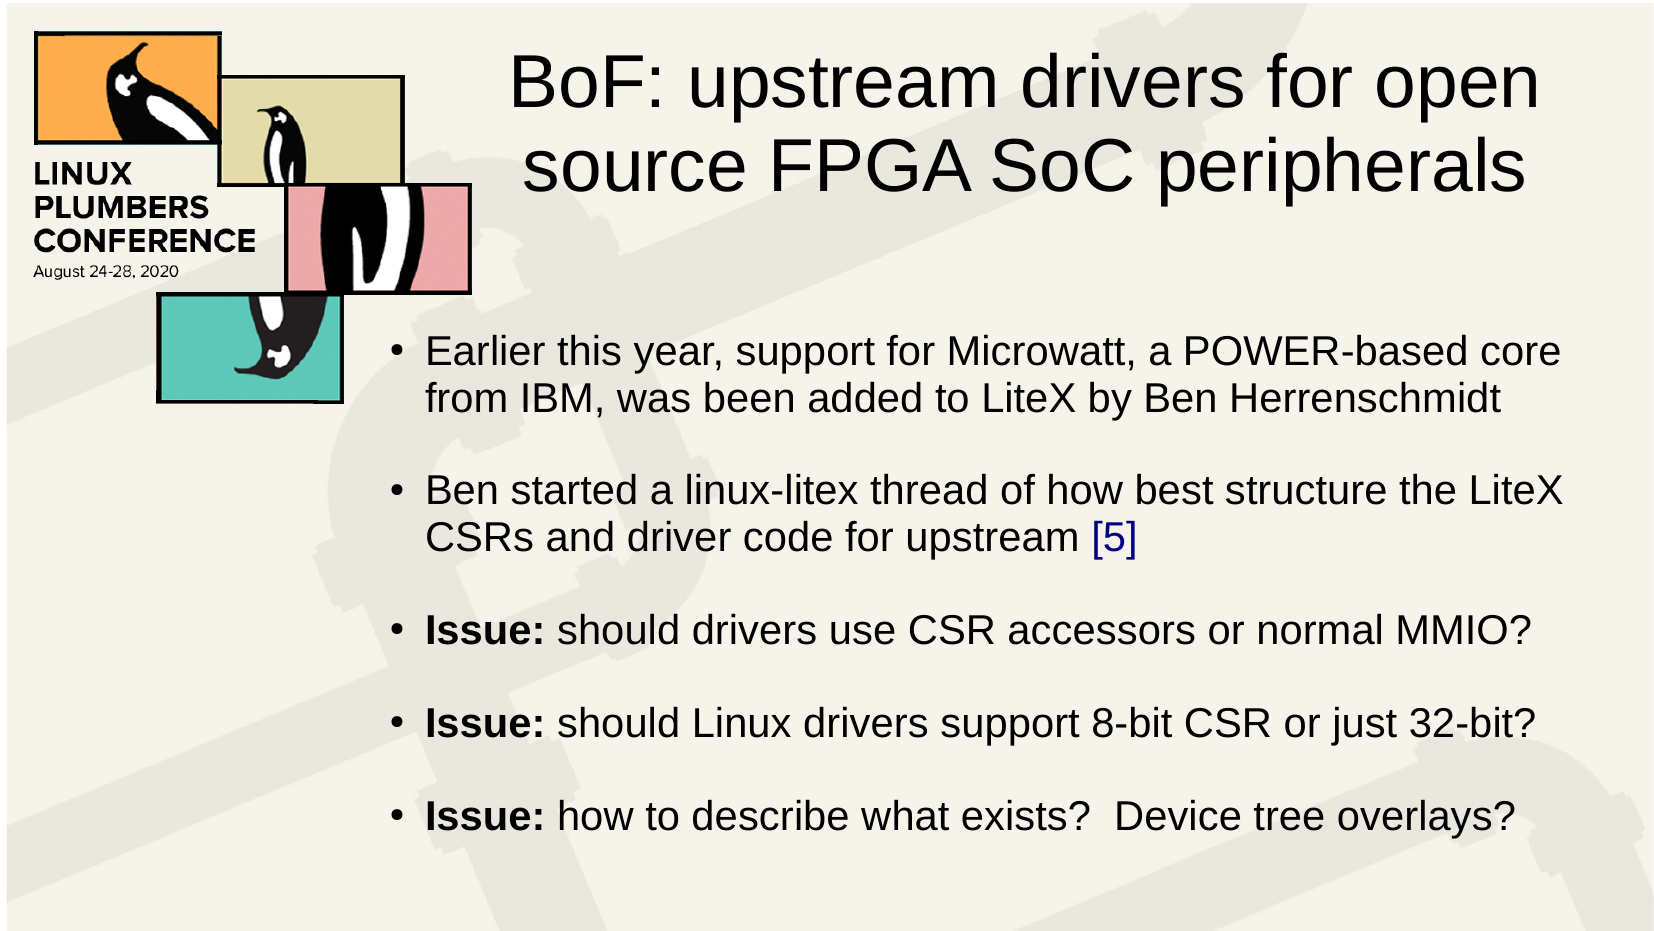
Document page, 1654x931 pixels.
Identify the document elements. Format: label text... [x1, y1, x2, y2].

title BoF: upstream drivers for open source FPGA SoC peripherals [480, 37, 1571, 210]
picture [6, 3, 1654, 931]
subtitle Earlier this year, support for Microwatt, a POWER-based core from IBM, was been added to LiteX by Ben Herrenschmidt Ben started a linux-litex thread of how best structure the LiteX CSRs and driver code for upstream [5] Issue: should drivers use CSR accessors or normal MMIO? Issue: should Linux drivers support 8-bit CSR or just 32-bit? Issue: how to describe what exists? Device tree overlays? [389, 281, 1601, 840]
